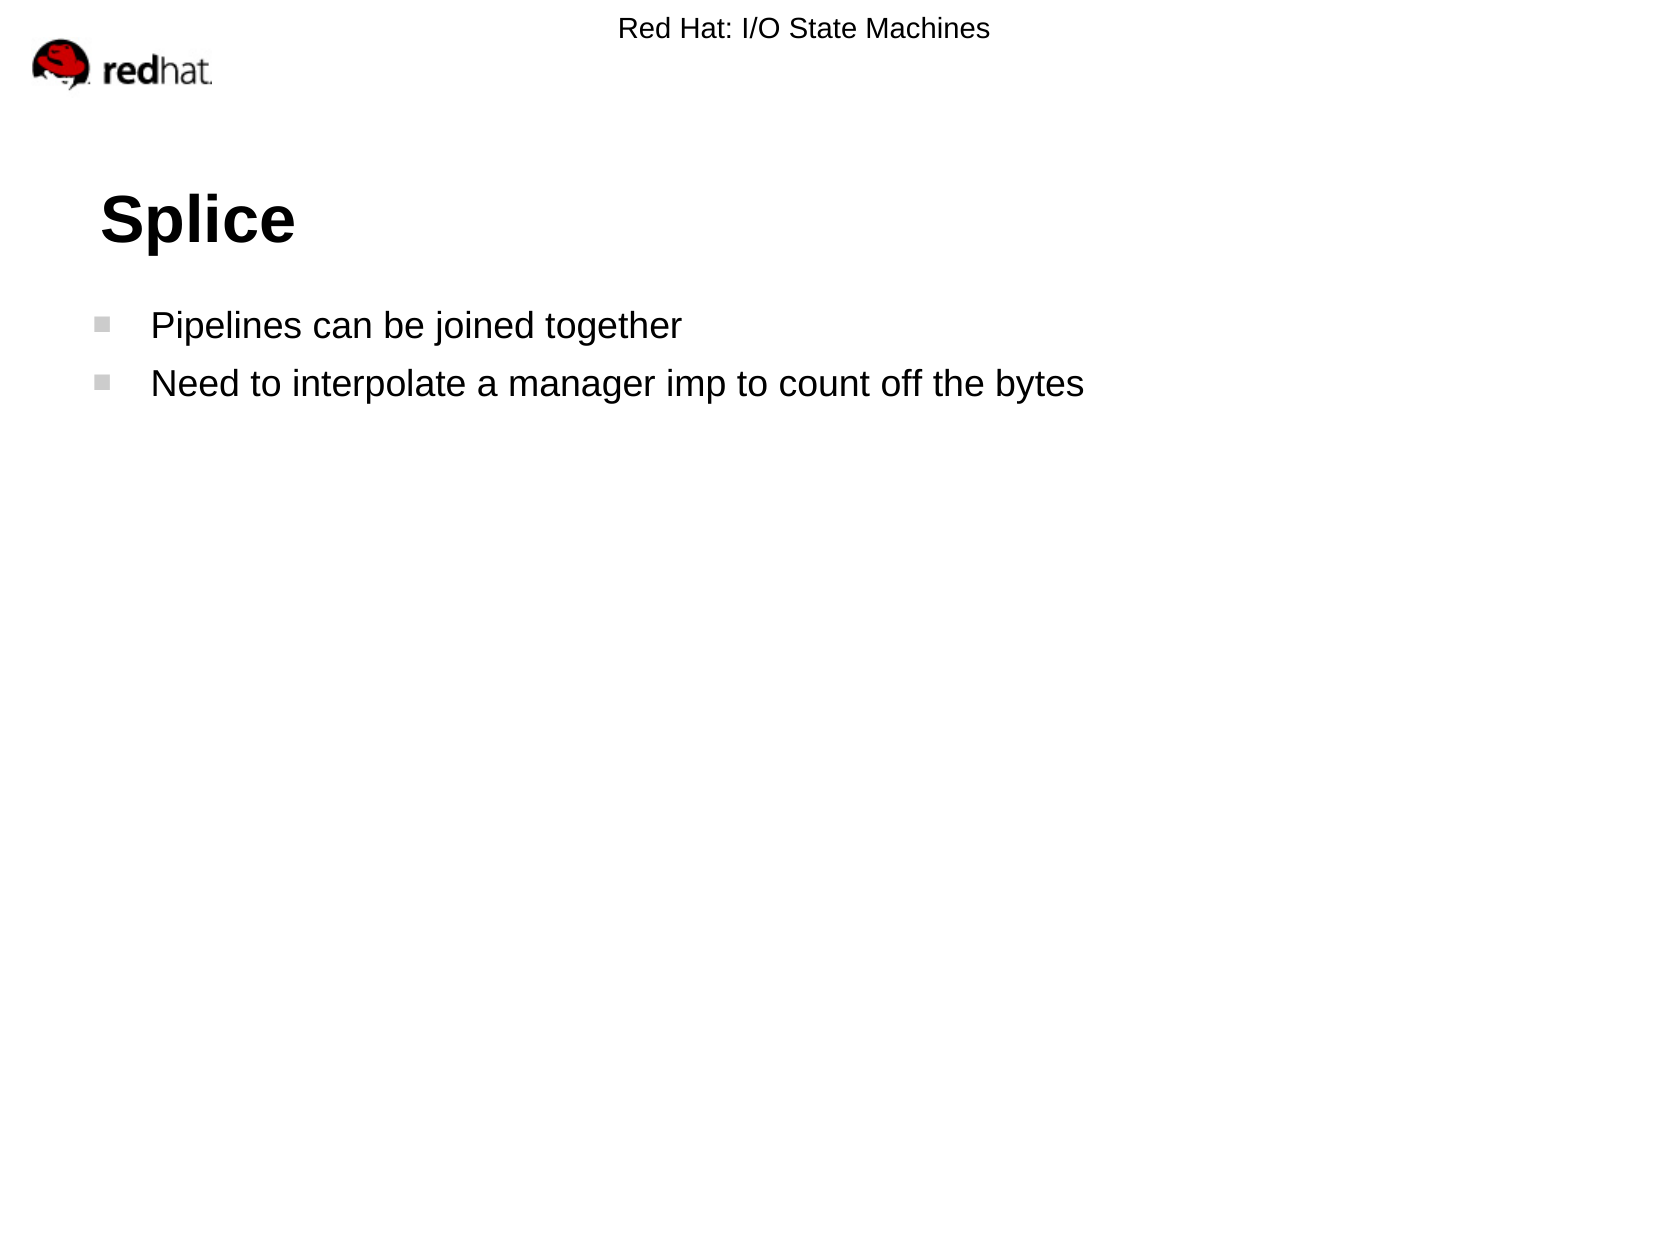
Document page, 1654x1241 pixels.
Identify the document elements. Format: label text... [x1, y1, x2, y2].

list Pipelines can be joined together Need to interpolate a manager imp to count off the bytes [94, 304, 1500, 1174]
picture [31, 37, 212, 98]
title Splice [100, 164, 1506, 275]
